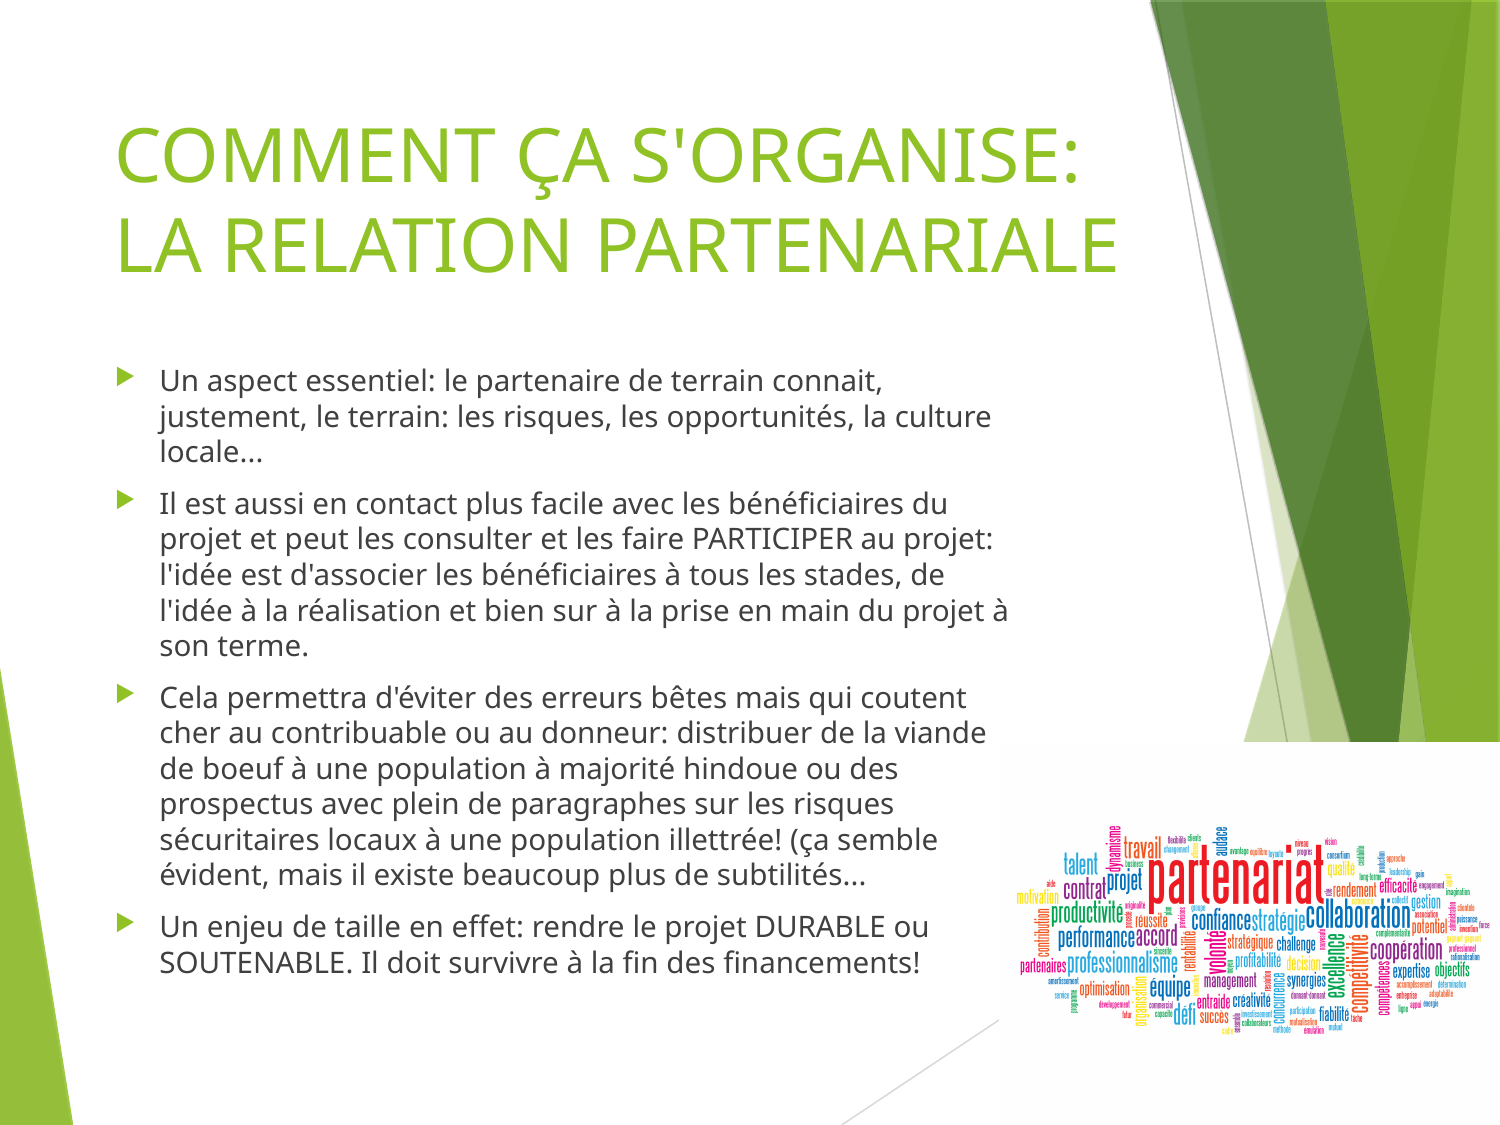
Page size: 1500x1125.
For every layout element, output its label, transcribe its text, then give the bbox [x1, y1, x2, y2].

list Un aspect essentiel: le partenaire de terrain connait, justement, le terrain: les risques, les opportunités, la culture locale... Il est aussi en contact plus facile avec les bénéficiaires du projet et peut les consulter et les faire PARTICIPER au projet: l'idée est d'associer les bénéficiaires à tous les stades, de l'idée à la réalisation et bien sur à la prise en main du projet à son terme. Cela permettra d'éviter des erreurs bêtes mais qui coutent cher au contribuable ou au donneur: distribuer de la viande de boeuf à une population à majorité hindoue ou des prospectus avec plein de paragraphes sur les risques sécuritaires locaux à une population illettrée! (ça semble évident, mais il existe beaucoup plus de subtilités... Un enjeu de taille en effet: rendre le projet DURABLE ou SOUTENABLE. Il doit survivre à la fin des financements! [99, 354, 1031, 992]
picture [999, 742, 1500, 1125]
title COMMENT ÇA S'ORGANISE: LA RELATION PARTENARIALE [99, 99, 1142, 317]
